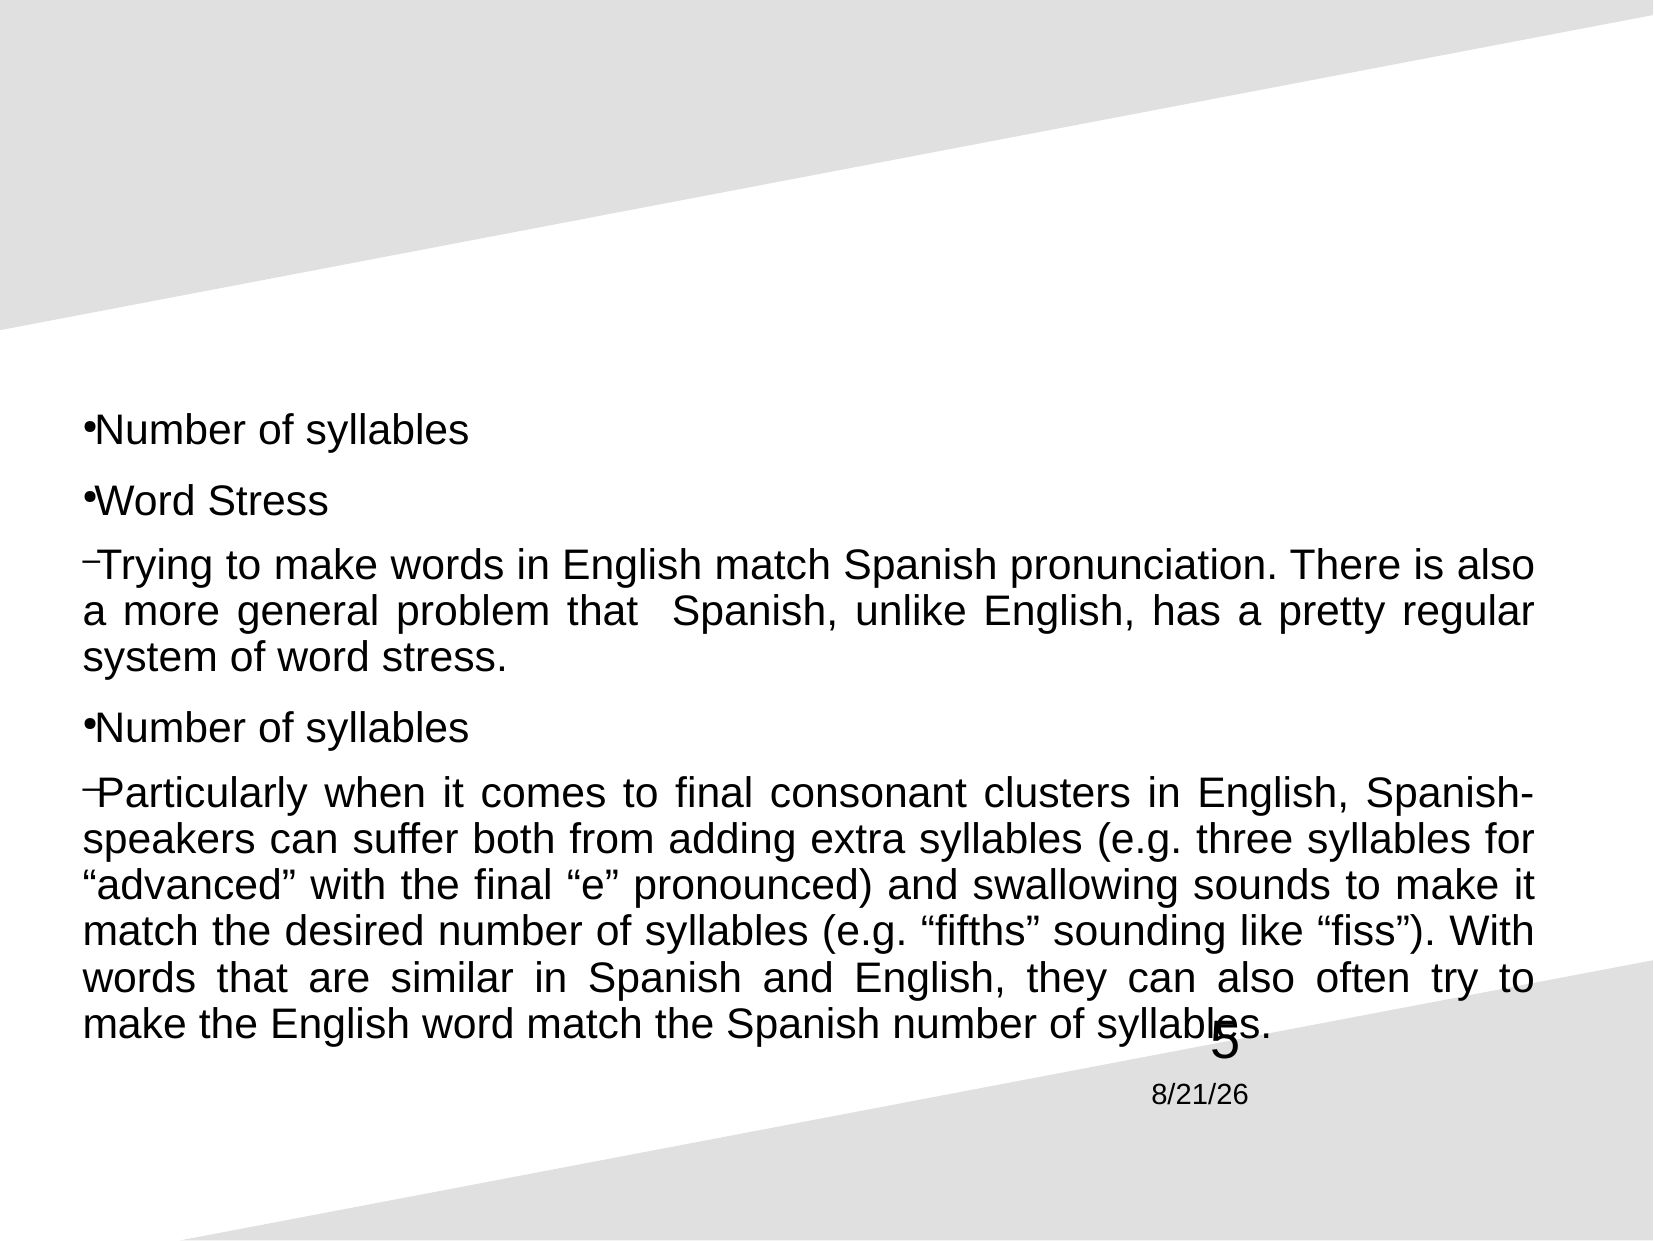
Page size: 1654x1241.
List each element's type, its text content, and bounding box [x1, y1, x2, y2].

list Number of syllables Word Stress Trying to make words in English match Spanish pronunciation. There is also a more general problem that Spanish, unlike English, has a pretty regular system of word stress. Number of syllables Particularly when it comes to final consonant clusters in English, Spanish-speakers can suffer both from adding extra syllables (e.g. three syllables for “advanced” with the final “e” pronounced) and swallowing sounds to make it match the desired number of syllables (e.g. “fifths” sounding like “fiss”). With words that are similar in Spanish and English, they can also often try to make the English word match the Spanish number of syllables. [82, 331, 1538, 1052]
text_box [1151, 1004, 1624, 1161]
